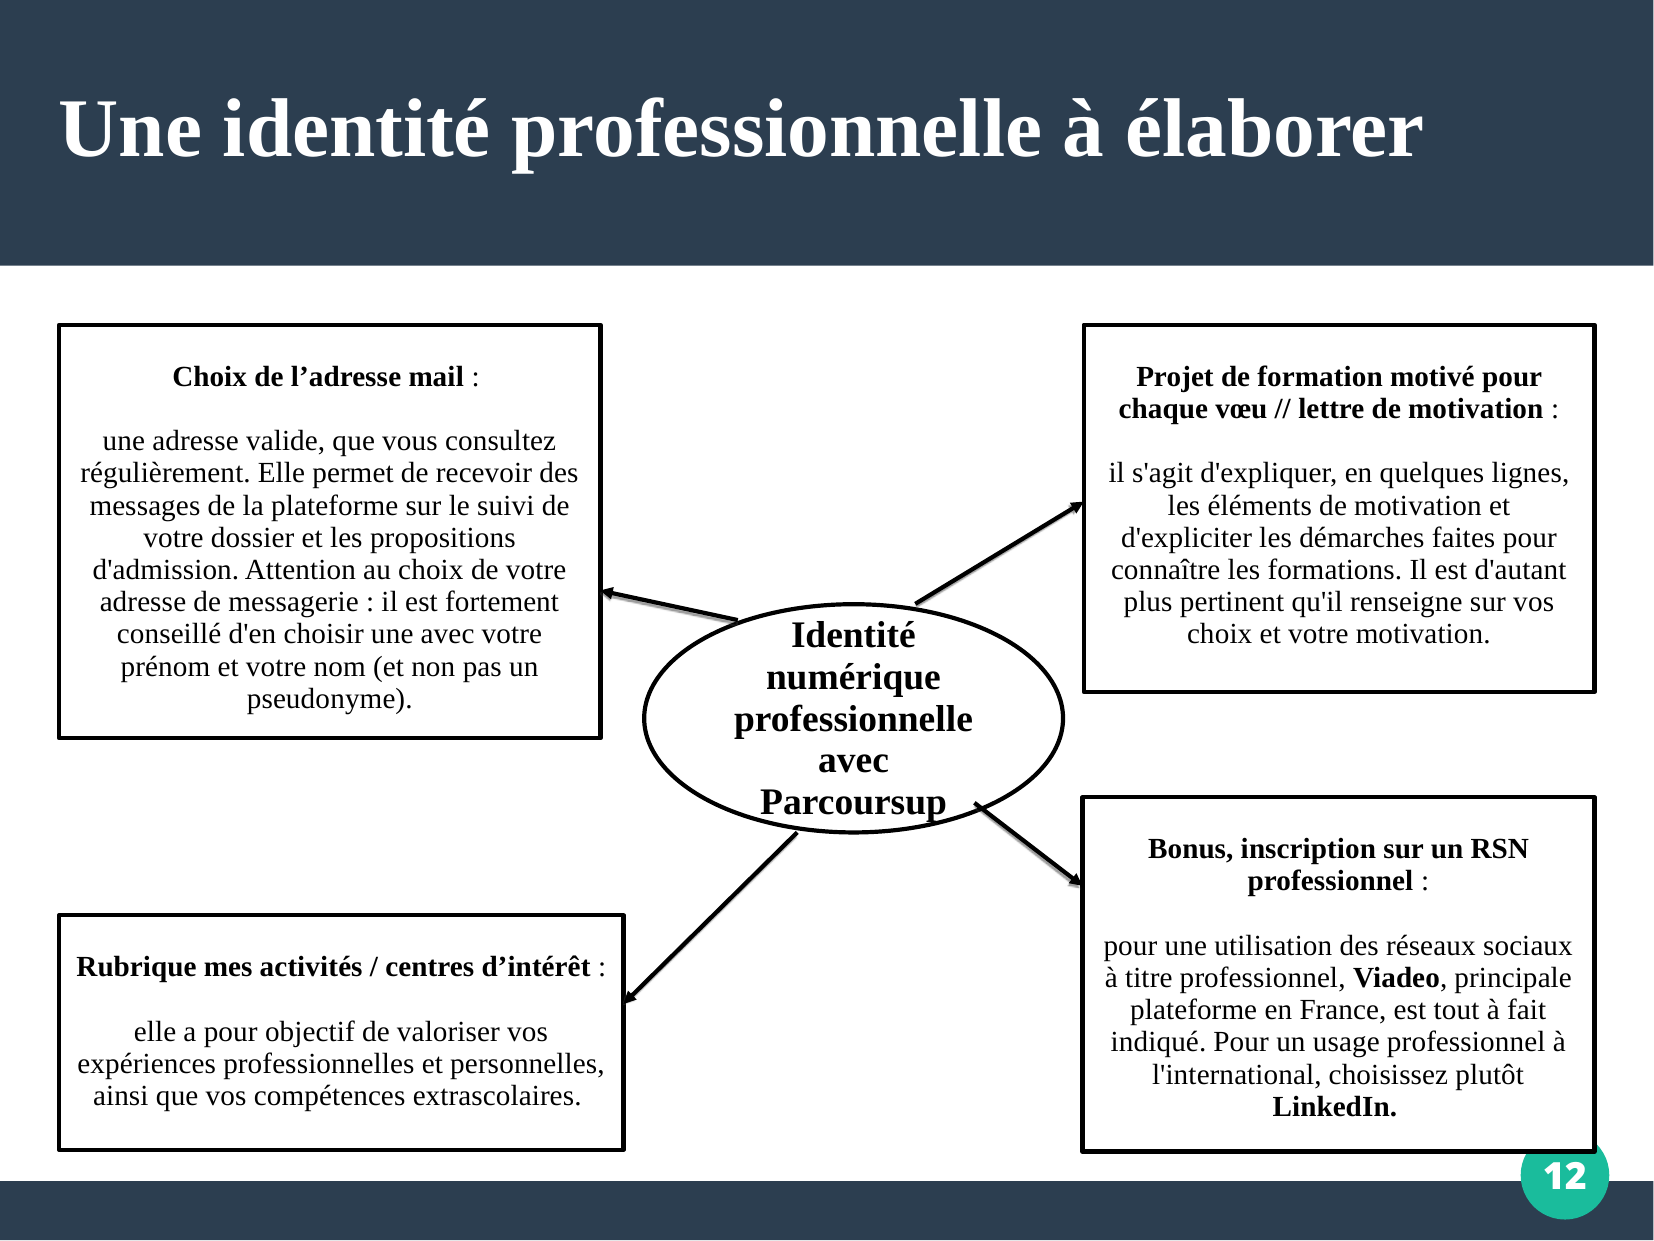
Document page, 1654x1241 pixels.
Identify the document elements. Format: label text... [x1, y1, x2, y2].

text_box Identité numérique professionnelle avec Parcoursup [644, 604, 1064, 833]
text_box Choix de l’adresse mail : une adresse valide, que vous consultez régulièrement. Elle permet de recevoir des messages de la plateforme sur le suivi de votre dossier et les propositions d'admission. Attention au choix de votre adresse de messagerie : il est fortement conseillé d'en choisir une avec votre prénom et votre nom (et non pas un pseudonyme). [58, 324, 601, 739]
title Une identité professionnelle à élaborer [59, 49, 1595, 207]
text_box Rubrique mes activités / centres d’intérêt : elle a pour objectif de valoriser vos expériences professionnelles et personnelles, ainsi que vos compétences extrascolaires. [59, 915, 624, 1150]
text_box Bonus, inscription sur un RSN professionnel : pour une utilisation des réseaux sociaux à titre professionnel, Viadeo, principale plateforme en France, est tout à fait indiqué. Pour un usage professionnel à l'international, choisissez plutôt LinkedIn. [1082, 797, 1595, 1152]
text_box Projet de formation motivé pour chaque vœu // lettre de motivation : il s'agit d'expliquer, en quelques lignes, les éléments de motivation et d'expliciter les démarches faites pour connaître les formations. Il est d'autant plus pertinent qu'il renseigne sur vos choix et votre motivation. [1083, 324, 1595, 693]
